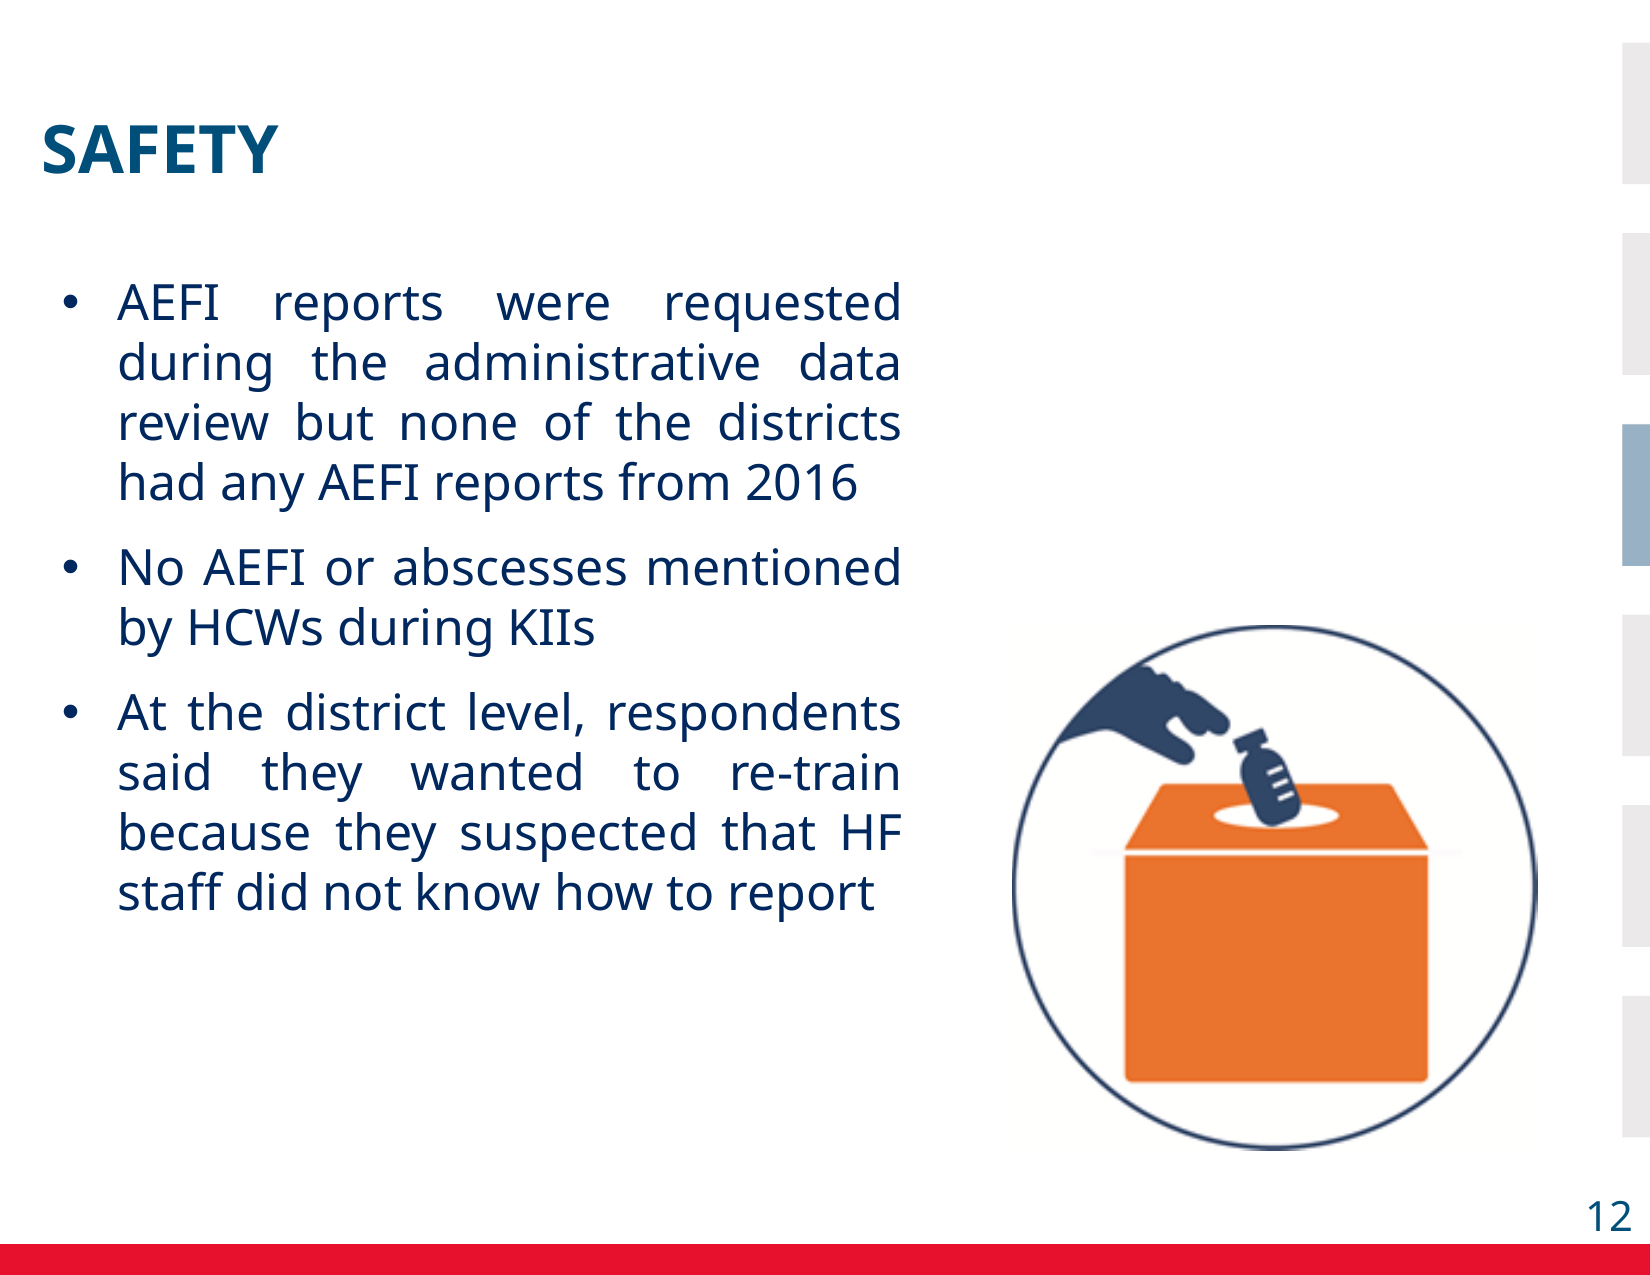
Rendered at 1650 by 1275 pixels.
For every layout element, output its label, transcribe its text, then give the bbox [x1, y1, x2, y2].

picture [1012, 625, 1538, 1151]
text_box <number> [1265, 1181, 1650, 1250]
title SAFETY [24, 53, 1375, 241]
text_box AEFI reports were requested during the administrative data review but none of the districts had any AEFI reports from 2016 No AEFI or abscesses mentioned by HCWs during KIIs At the district level, respondents said they wanted to re-train because they suspected that HF staff did not know how to report [45, 262, 920, 651]
